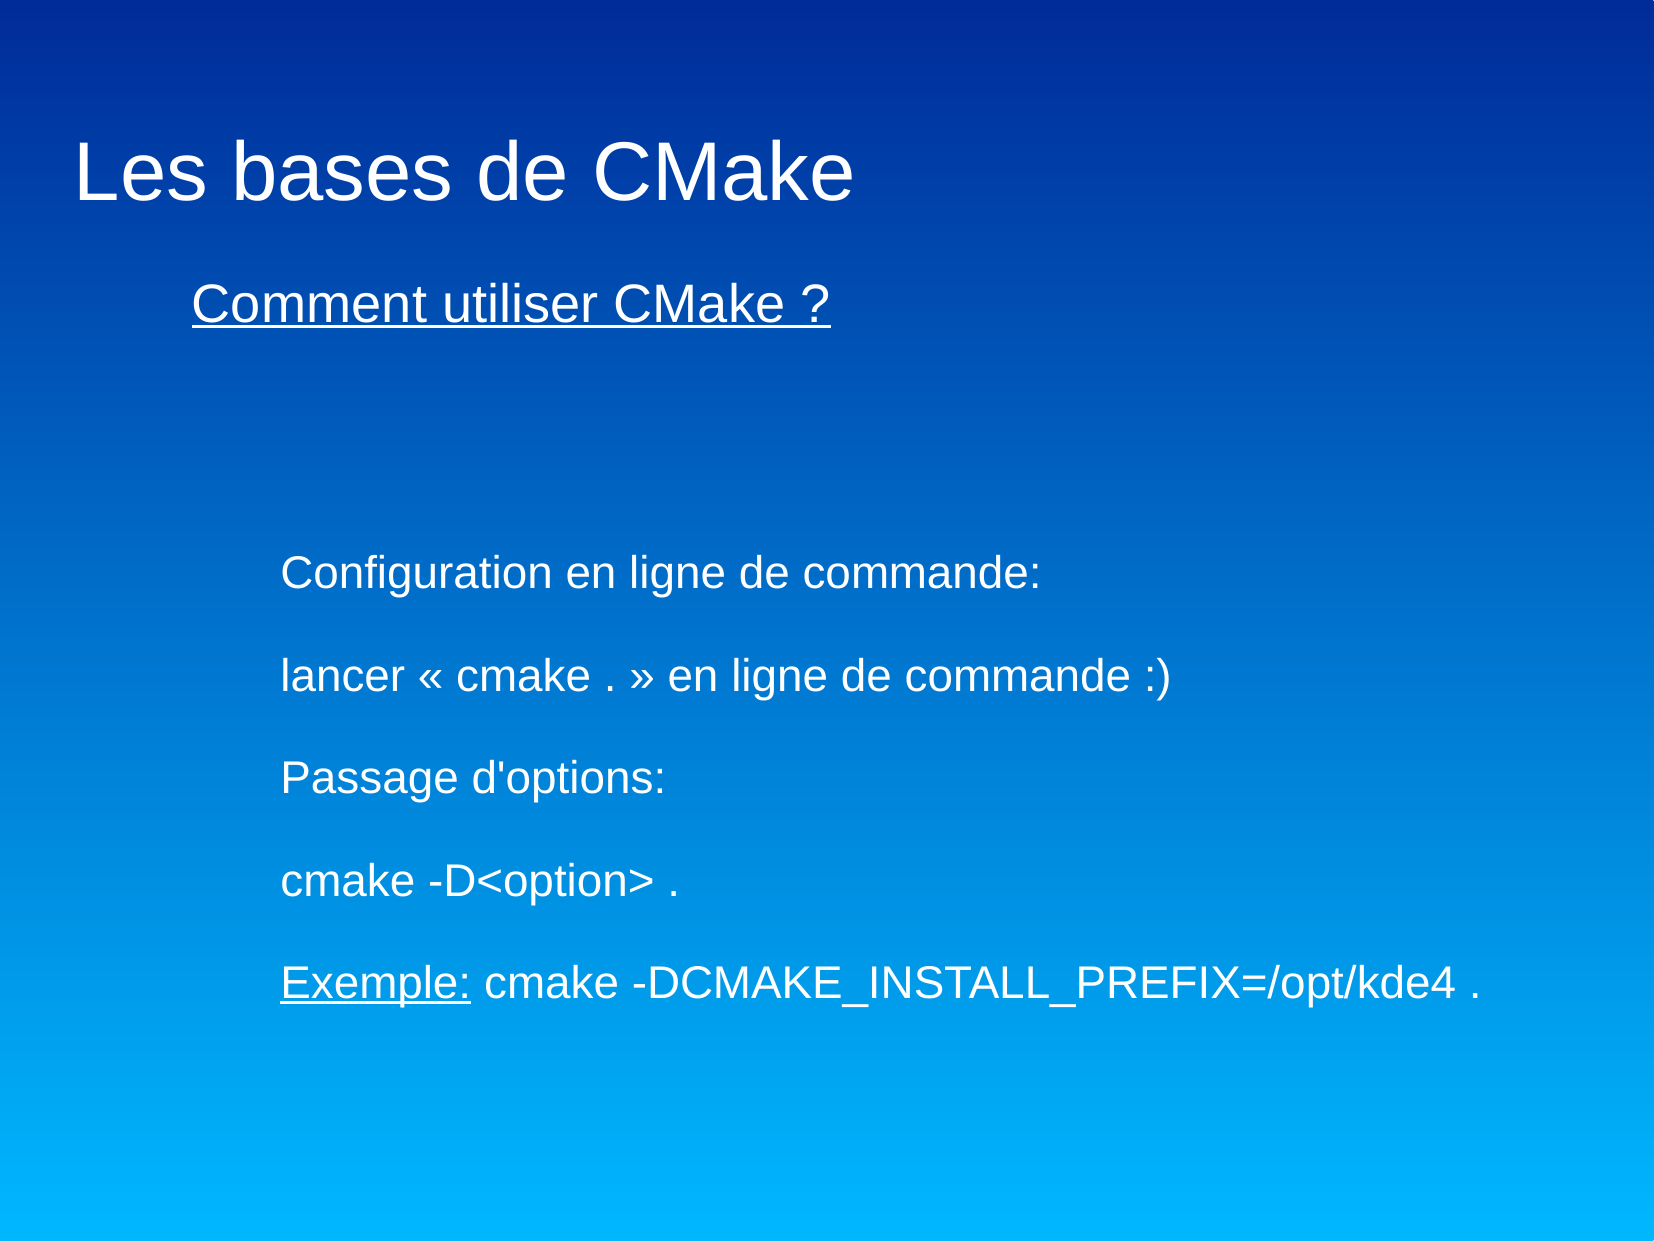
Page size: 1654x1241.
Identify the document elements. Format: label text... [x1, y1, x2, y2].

text_box Configuration en ligne de commande: lancer « cmake . » en ligne de commande :) Passage d'options: cmake -D<option> . Exemple: cmake -DCMAKE_INSTALL_PREFIX=/opt/kde4 . [265, 488, 1506, 965]
text_box Comment utiliser CMake ? [177, 265, 1182, 342]
text_box Les bases de CMake [59, 118, 945, 226]
text_box [249, 293, 1268, 367]
